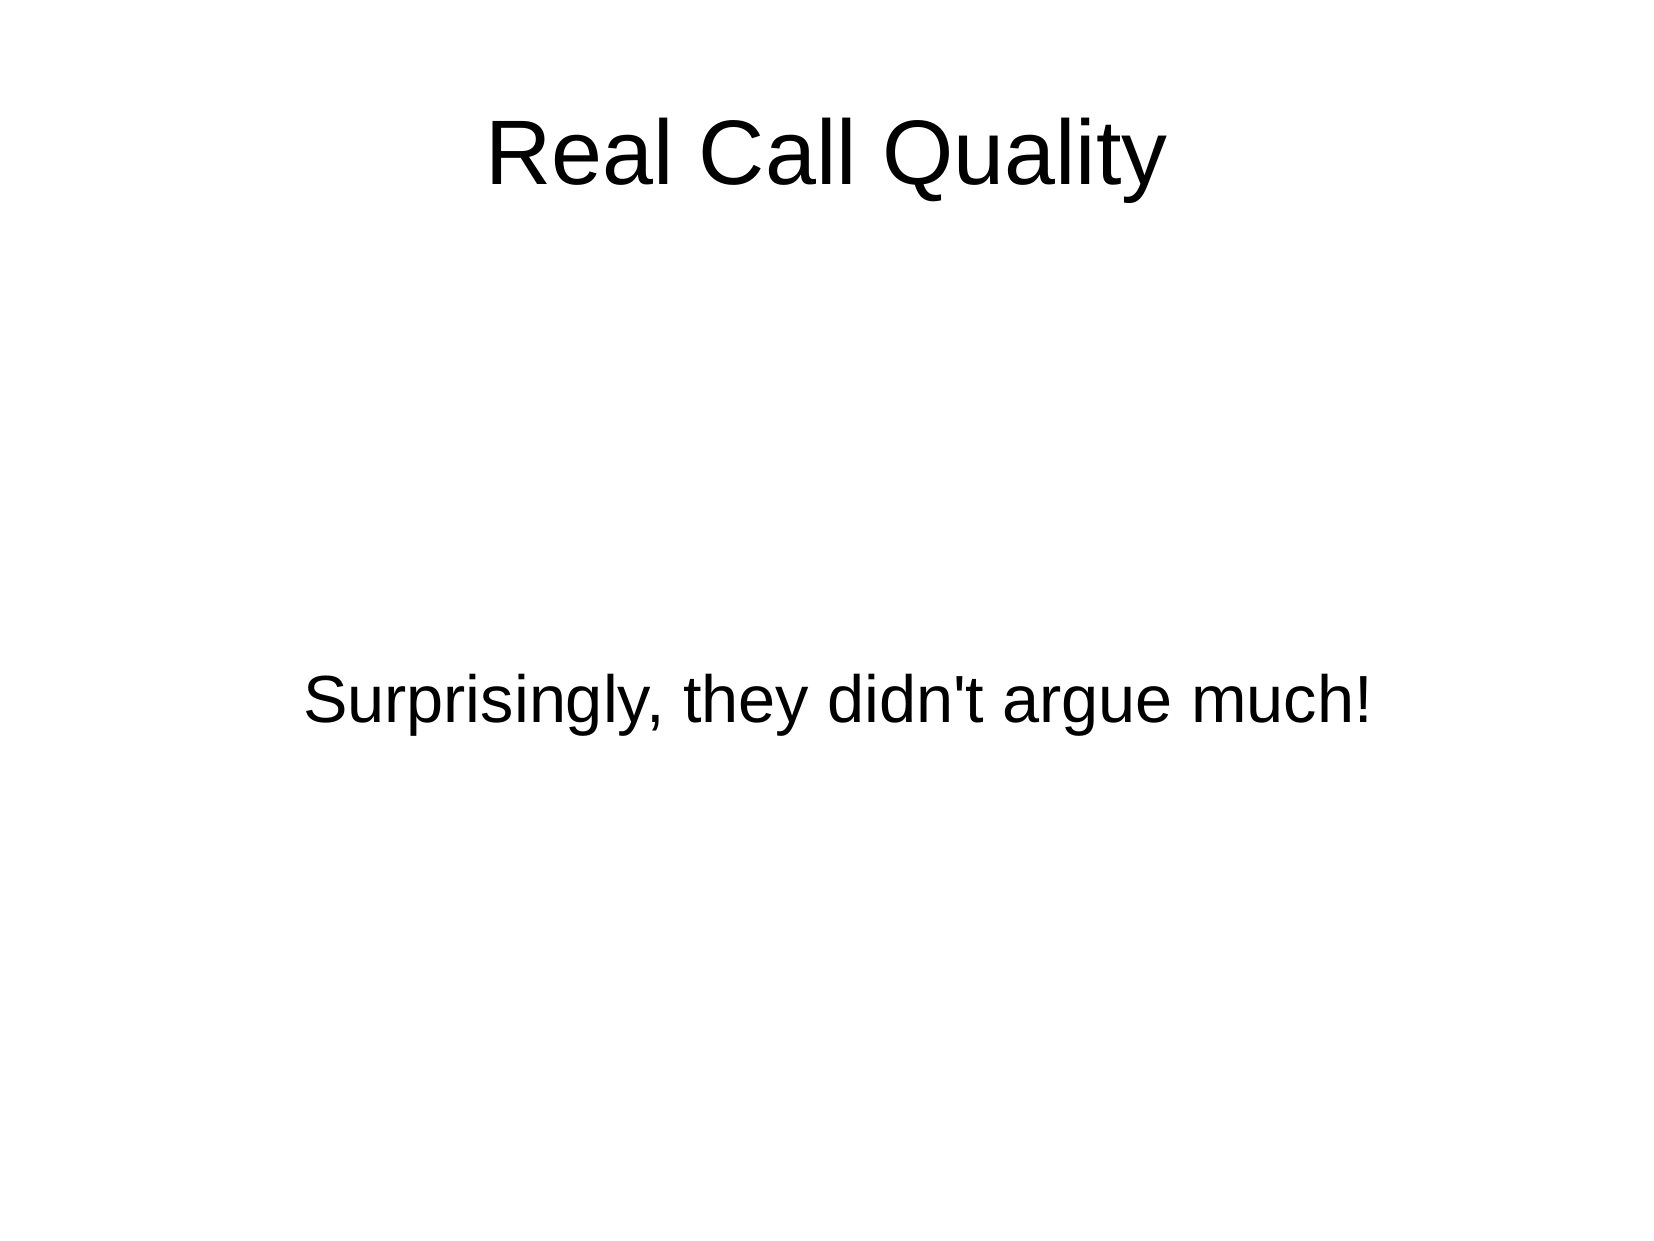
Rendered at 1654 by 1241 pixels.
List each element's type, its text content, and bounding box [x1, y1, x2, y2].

title Real Call Quality [82, 49, 1571, 257]
subtitle Surprisingly, they didn't argue much! [82, 290, 1571, 1109]
